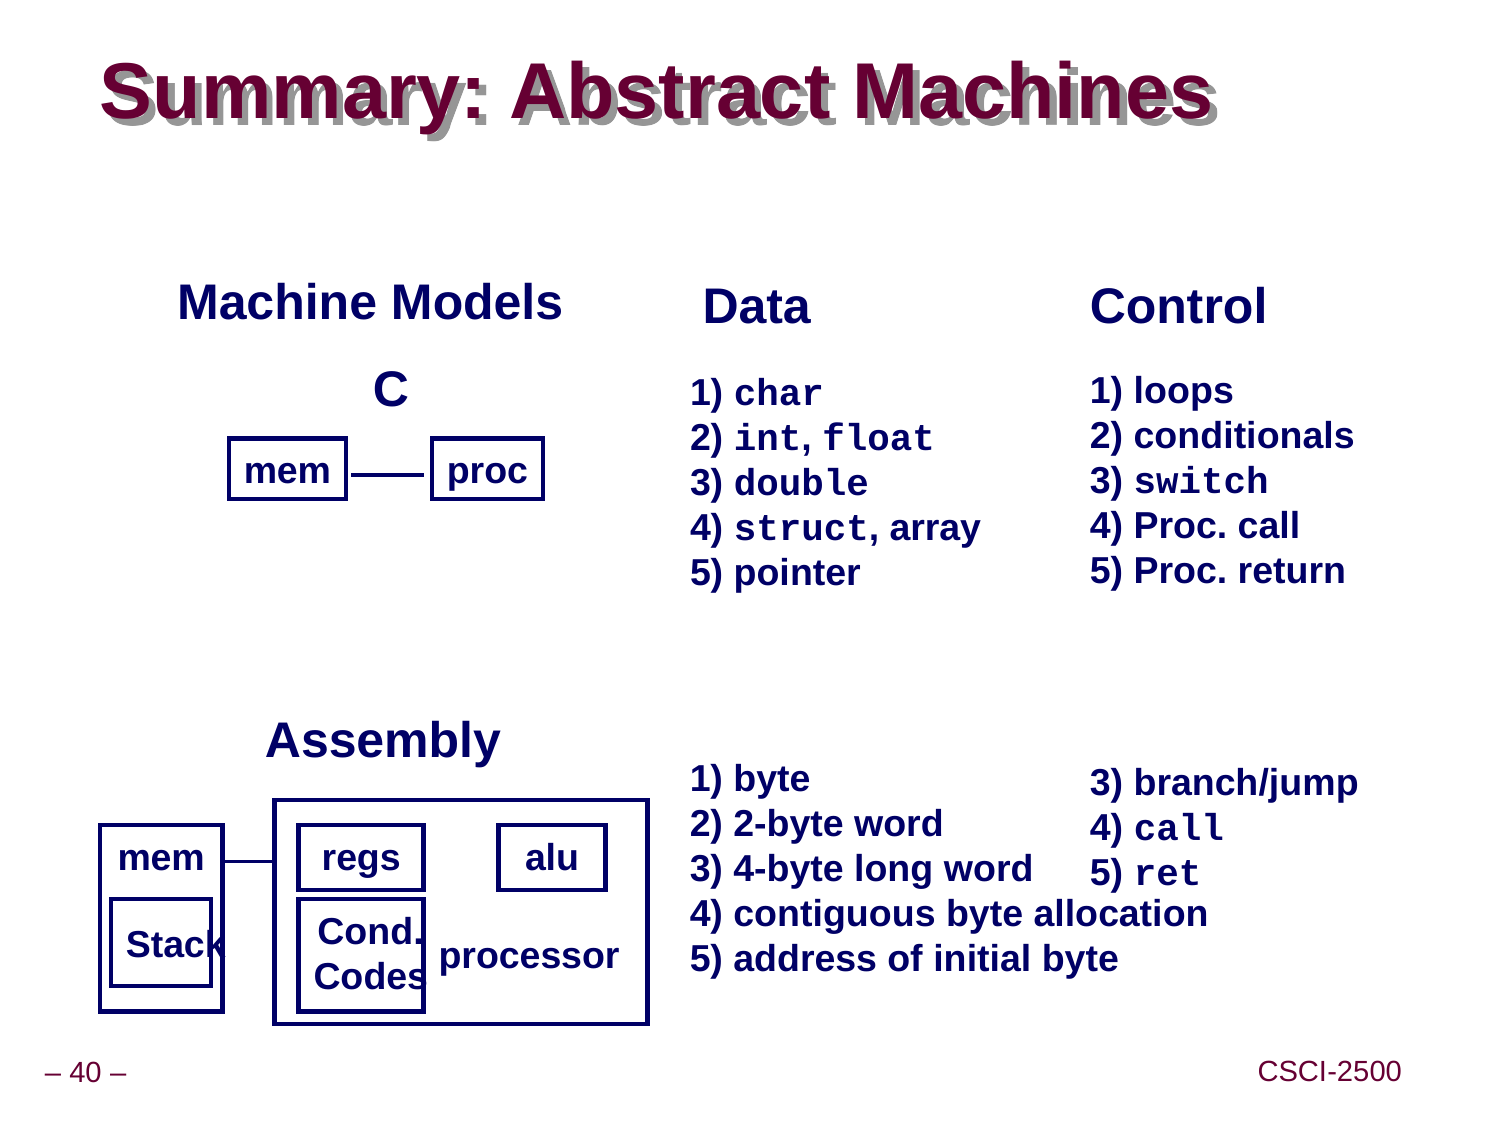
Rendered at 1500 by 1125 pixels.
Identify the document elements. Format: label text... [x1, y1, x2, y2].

text_box regs [298, 825, 424, 890]
text_box processor [424, 923, 635, 984]
text_box mem [99, 825, 223, 1012]
text_box 1) byte 2) 2-byte word 3) 4-byte long word 4) contiguous byte allocation 5) address of initial byte [675, 746, 1225, 987]
text_box mem [229, 438, 346, 499]
text_box 1) char 2) int, float 3) double 4) struct, array 5) pointer [675, 360, 996, 601]
text_box 1) loops 2) conditionals 3) switch 4) Proc. call 5) Proc. return [1075, 358, 1370, 600]
text_box Machine Models [162, 262, 579, 338]
text_box 3) branch/jump 4) call 5) ret [1075, 750, 1374, 901]
text_box Assembly [250, 699, 516, 775]
text_box Stack [111, 898, 212, 987]
text_box alu [498, 825, 606, 890]
text_box mem [218, 939, 223, 953]
text_box Cond. Codes [298, 898, 424, 1012]
text_box Control [1075, 266, 1297, 341]
text_box Data [687, 266, 840, 341]
text_box C [358, 348, 424, 425]
text_box proc [432, 438, 543, 499]
title Summary: Abstract Machines [99, 44, 1288, 147]
